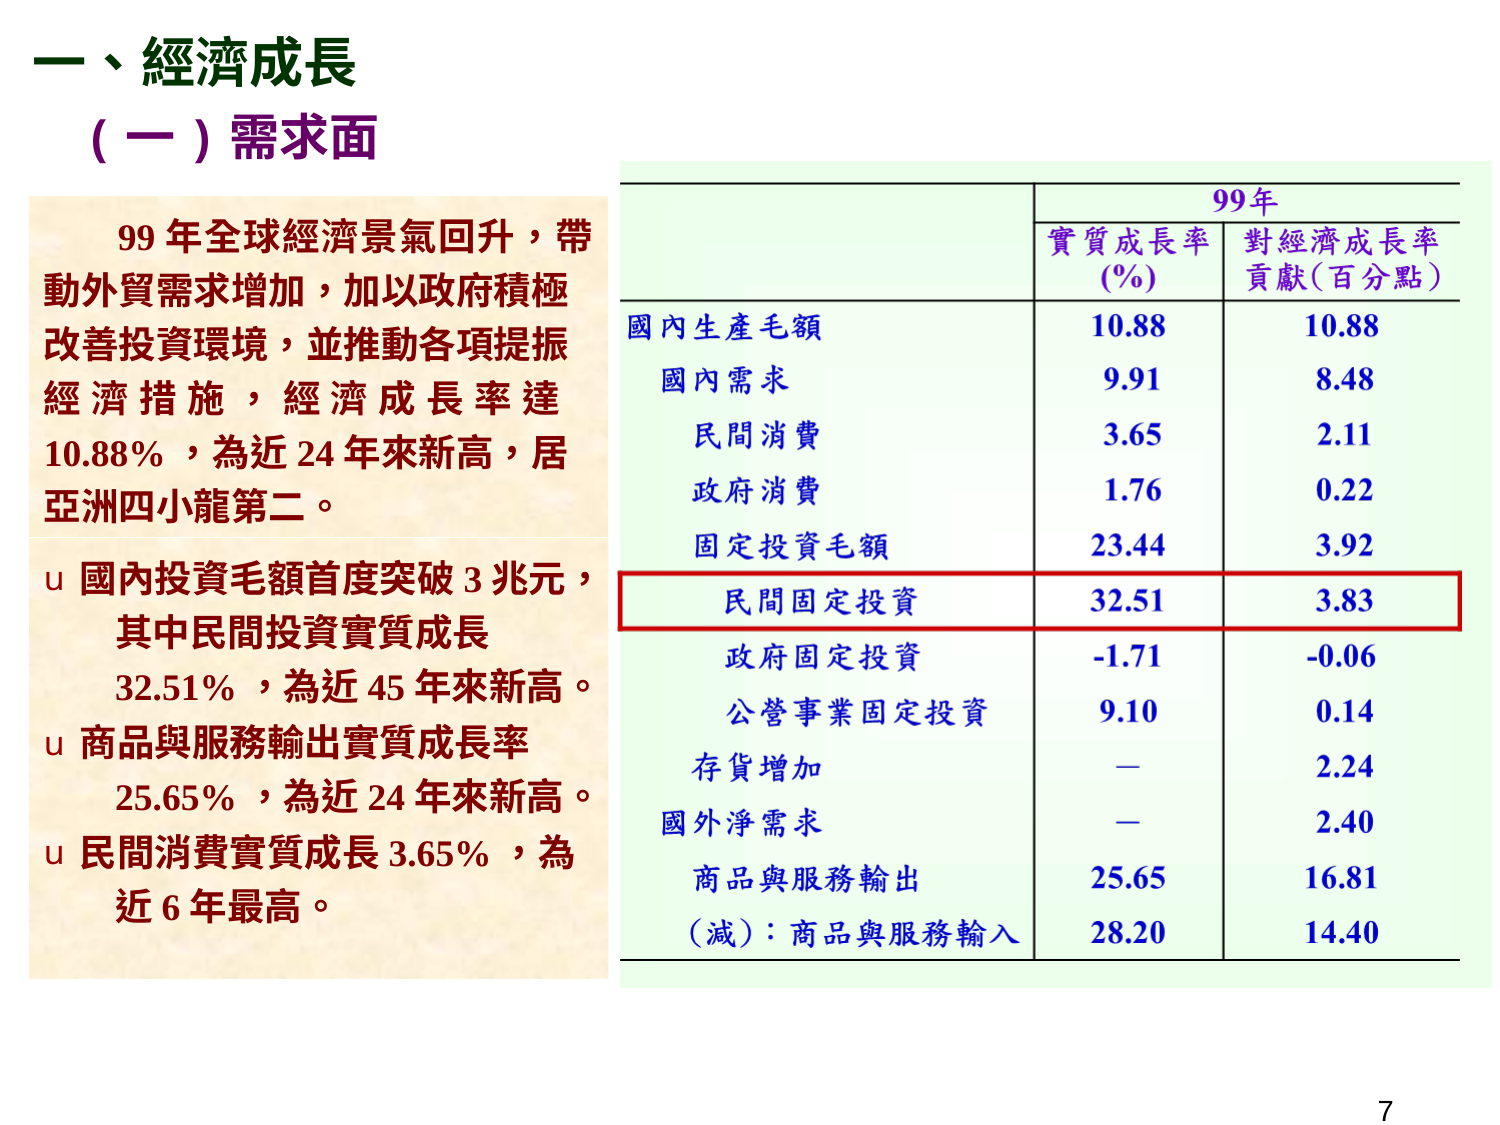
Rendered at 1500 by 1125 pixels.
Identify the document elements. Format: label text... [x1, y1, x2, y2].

text_box 國內投資毛額首度突破3兆元，其中民間投資實質成長32.51%，為近45年來新高。 商品與服務輸出實質成長率25.65%，為近24年來新高。 民間消費實質成長3.65%，為近6年最高。 [29, 538, 609, 979]
text_box (一)需求面 [68, 97, 553, 173]
text_box [620, 160, 1493, 988]
text_box [1362, 1084, 1500, 1125]
text_box 一、經濟成長 [18, 21, 1193, 101]
picture [603, 170, 1462, 972]
text_box 99年全球經濟景氣回升，帶動外貿需求增加，加以政府積極改善投資環境，並推動各項提振經濟措施，經濟成長率達10.88%，為近24年來新高，居亞洲四小龍第二。 [29, 196, 609, 537]
